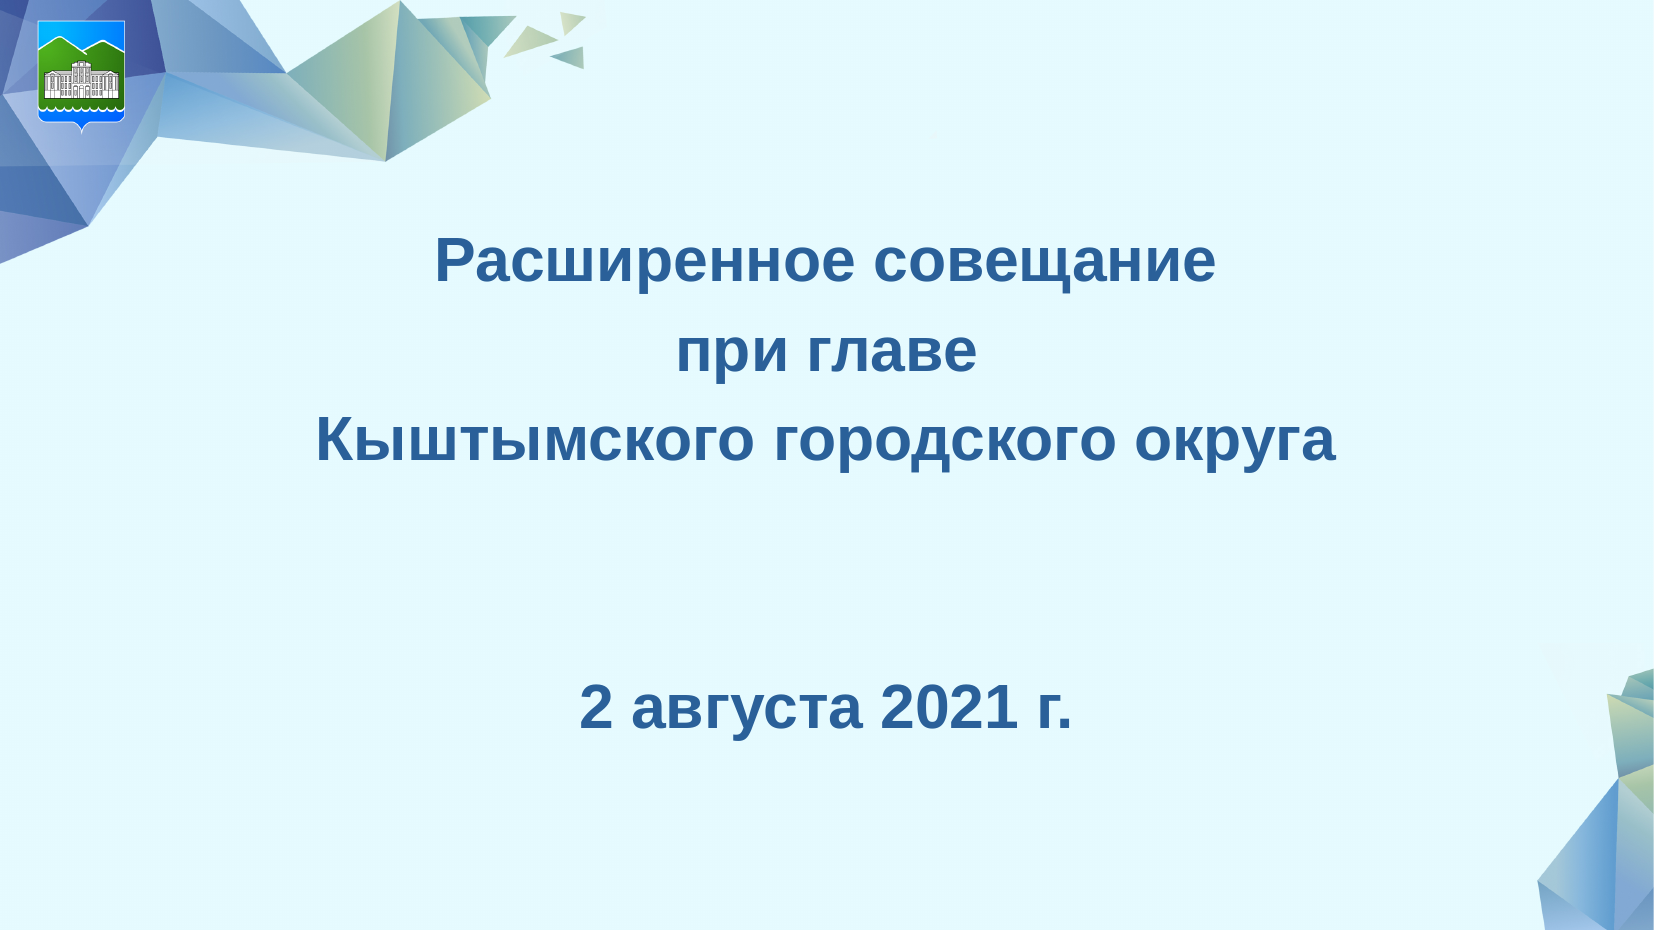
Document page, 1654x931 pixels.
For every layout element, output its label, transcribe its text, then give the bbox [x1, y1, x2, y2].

subtitle Расширенное совещание при главе Кыштымского городского округа 2 августа 2021 г. [82, 217, 1571, 758]
picture [0, 0, 1654, 931]
